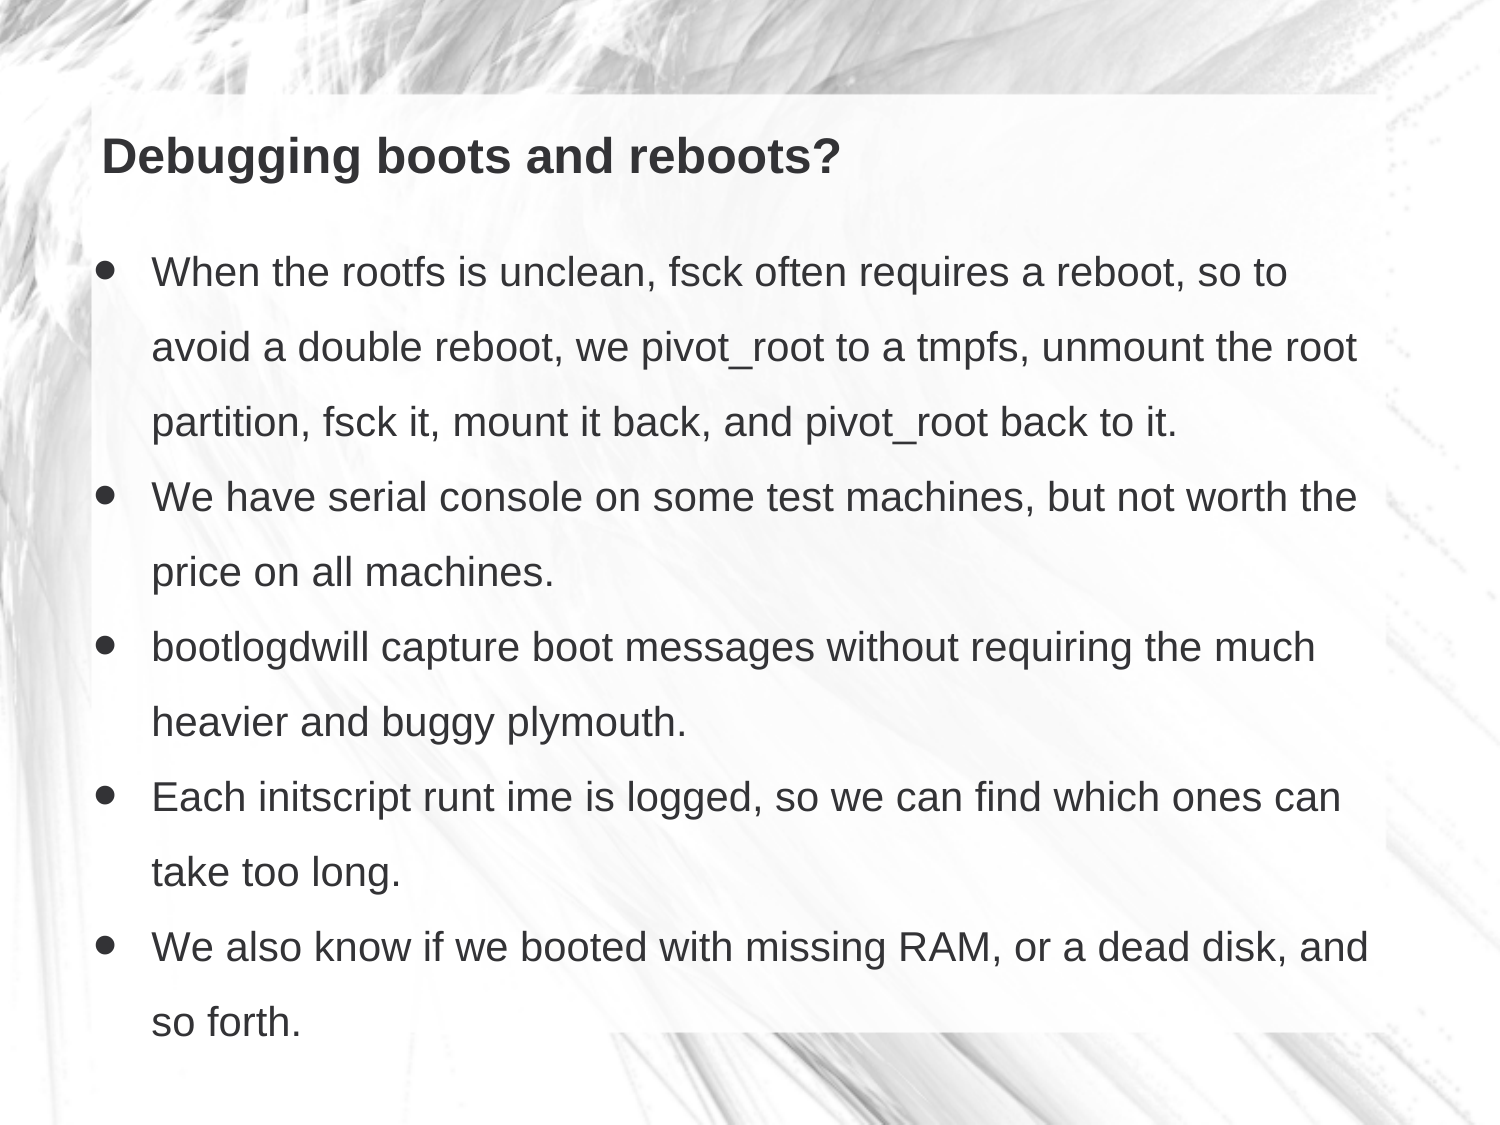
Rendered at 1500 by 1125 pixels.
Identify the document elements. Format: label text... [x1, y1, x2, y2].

title Debugging boots and reboots? [61, 108, 1412, 204]
list When the rootfs is unclean, fsck often requires a reboot, so to avoid a double reboot, we pivot_root to a tmpfs, unmount the root partition, fsck it, mount it back, and pivot_root back to it. We have serial console on some test machines, but not worth the price on all machines. bootlogdwill capture boot messages without requiring the much heavier and buggy plymouth. Each initscript runt ime is logged, so we can find which ones can take too long. We also know if we booted with missing RAM, or a dead disk, and so forth. [61, 204, 1412, 1033]
picture [0, 0, 1500, 1125]
